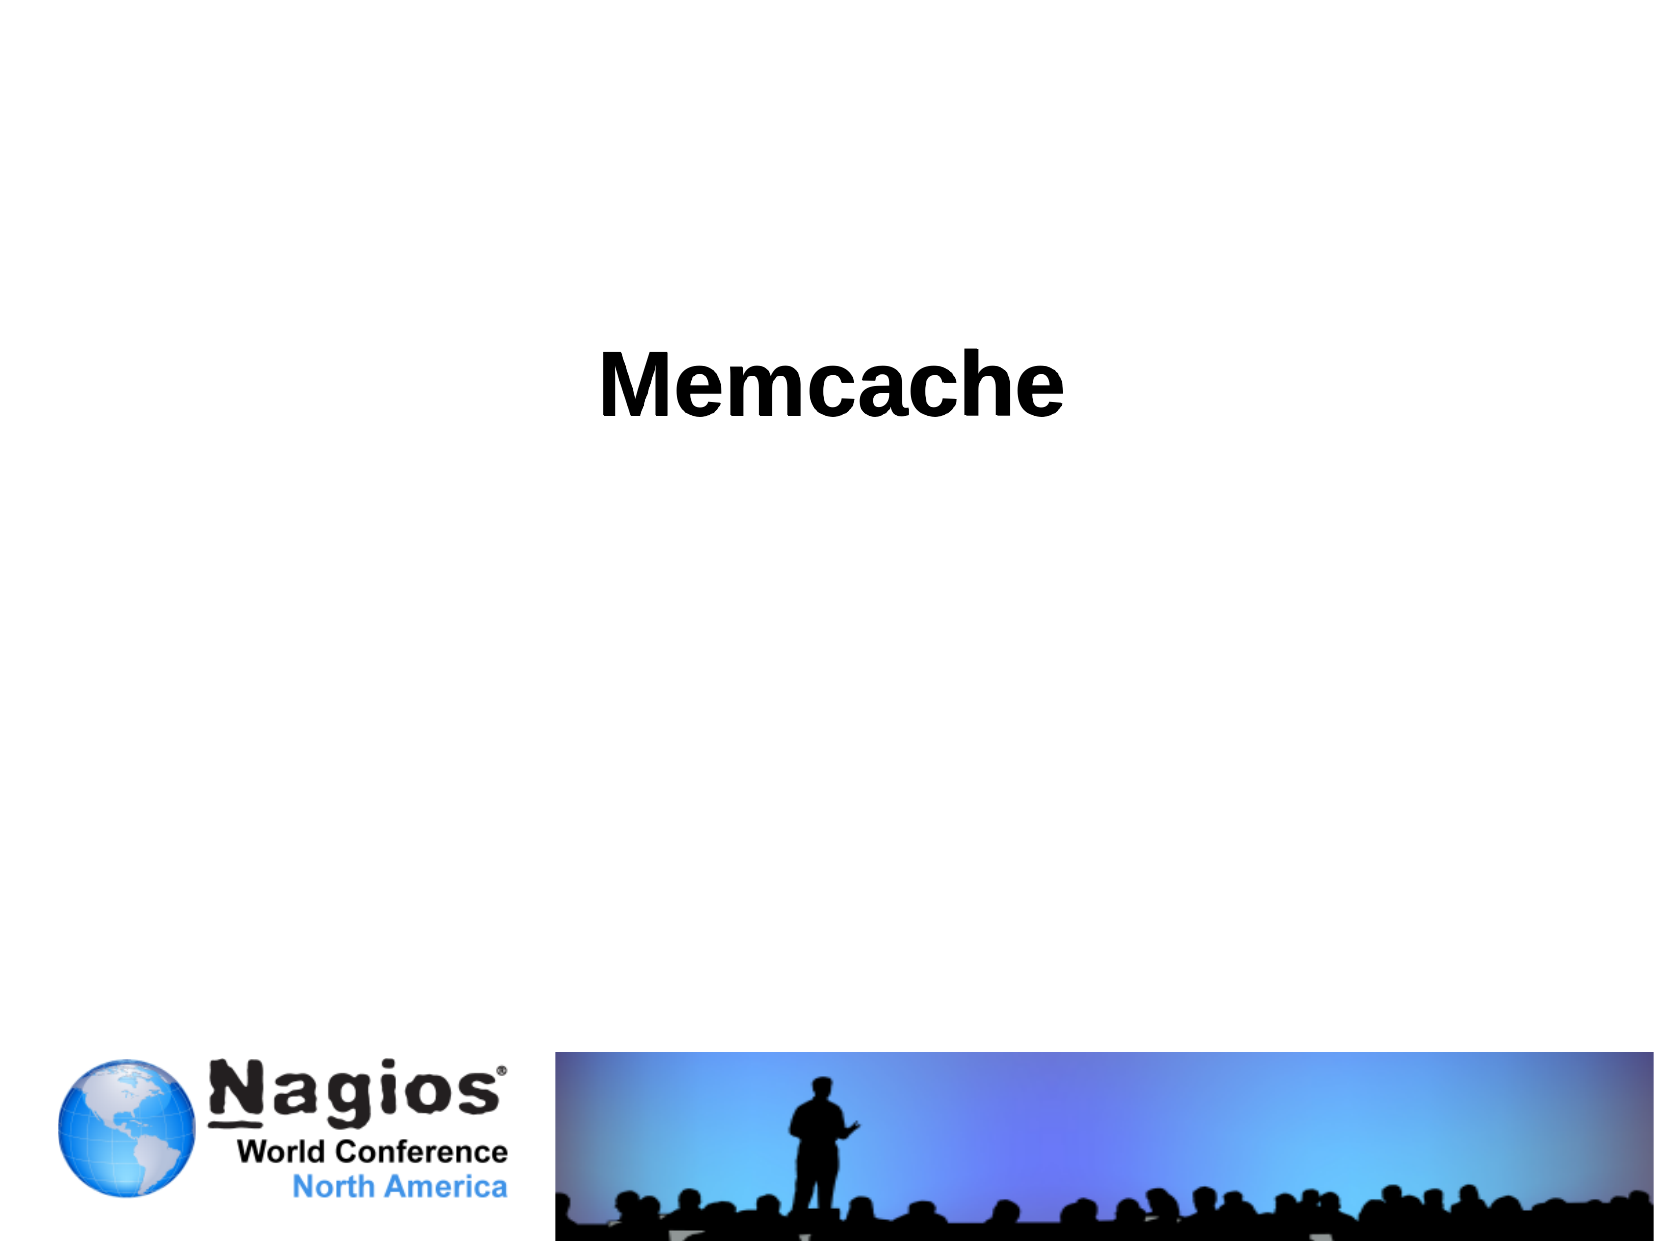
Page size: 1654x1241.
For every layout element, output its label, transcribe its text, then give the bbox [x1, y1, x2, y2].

picture [555, 1052, 1654, 1241]
picture [58, 1058, 509, 1228]
title Memcache [87, 280, 1576, 488]
